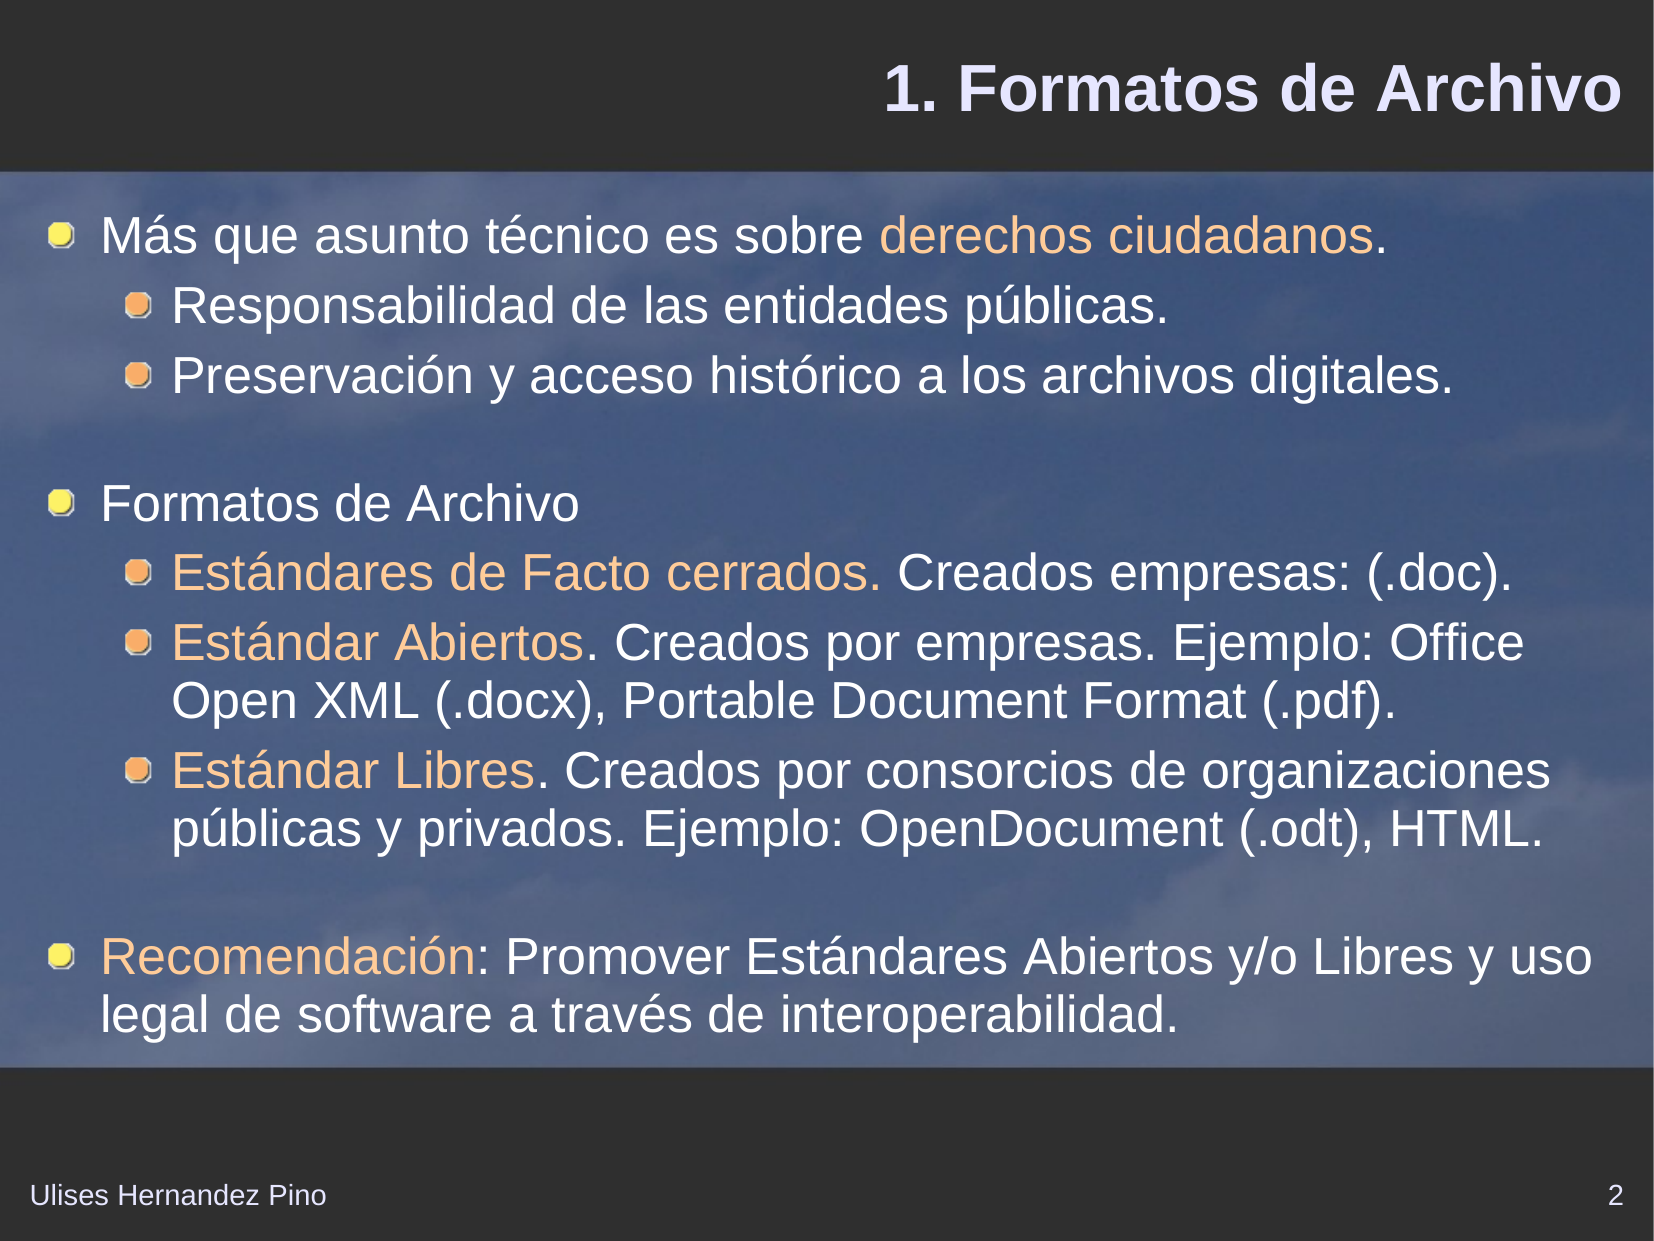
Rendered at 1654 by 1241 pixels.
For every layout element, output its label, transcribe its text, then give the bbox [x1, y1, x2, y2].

title 1. Formatos de Archivo [29, 29, 1625, 148]
picture [0, 0, 1654, 1241]
list Más que asunto técnico es sobre derechos ciudadanos. Responsabilidad de las entidades públicas. Preservación y acceso histórico a los archivos digitales. Formatos de Archivo Estándares de Facto cerrados. Creados empresas: (.doc). Estándar Abiertos. Creados por empresas. Ejemplo: Office Open XML (.docx), Portable Document Format (.pdf). Estándar Libres. Creados por consorcios de organizaciones públicas y privados. Ejemplo: OpenDocument (.odt), HTML. Recomendación: Promover Estándares Abiertos y/o Libres y uso legal de software a través de interoperabilidad. [29, 206, 1625, 1044]
